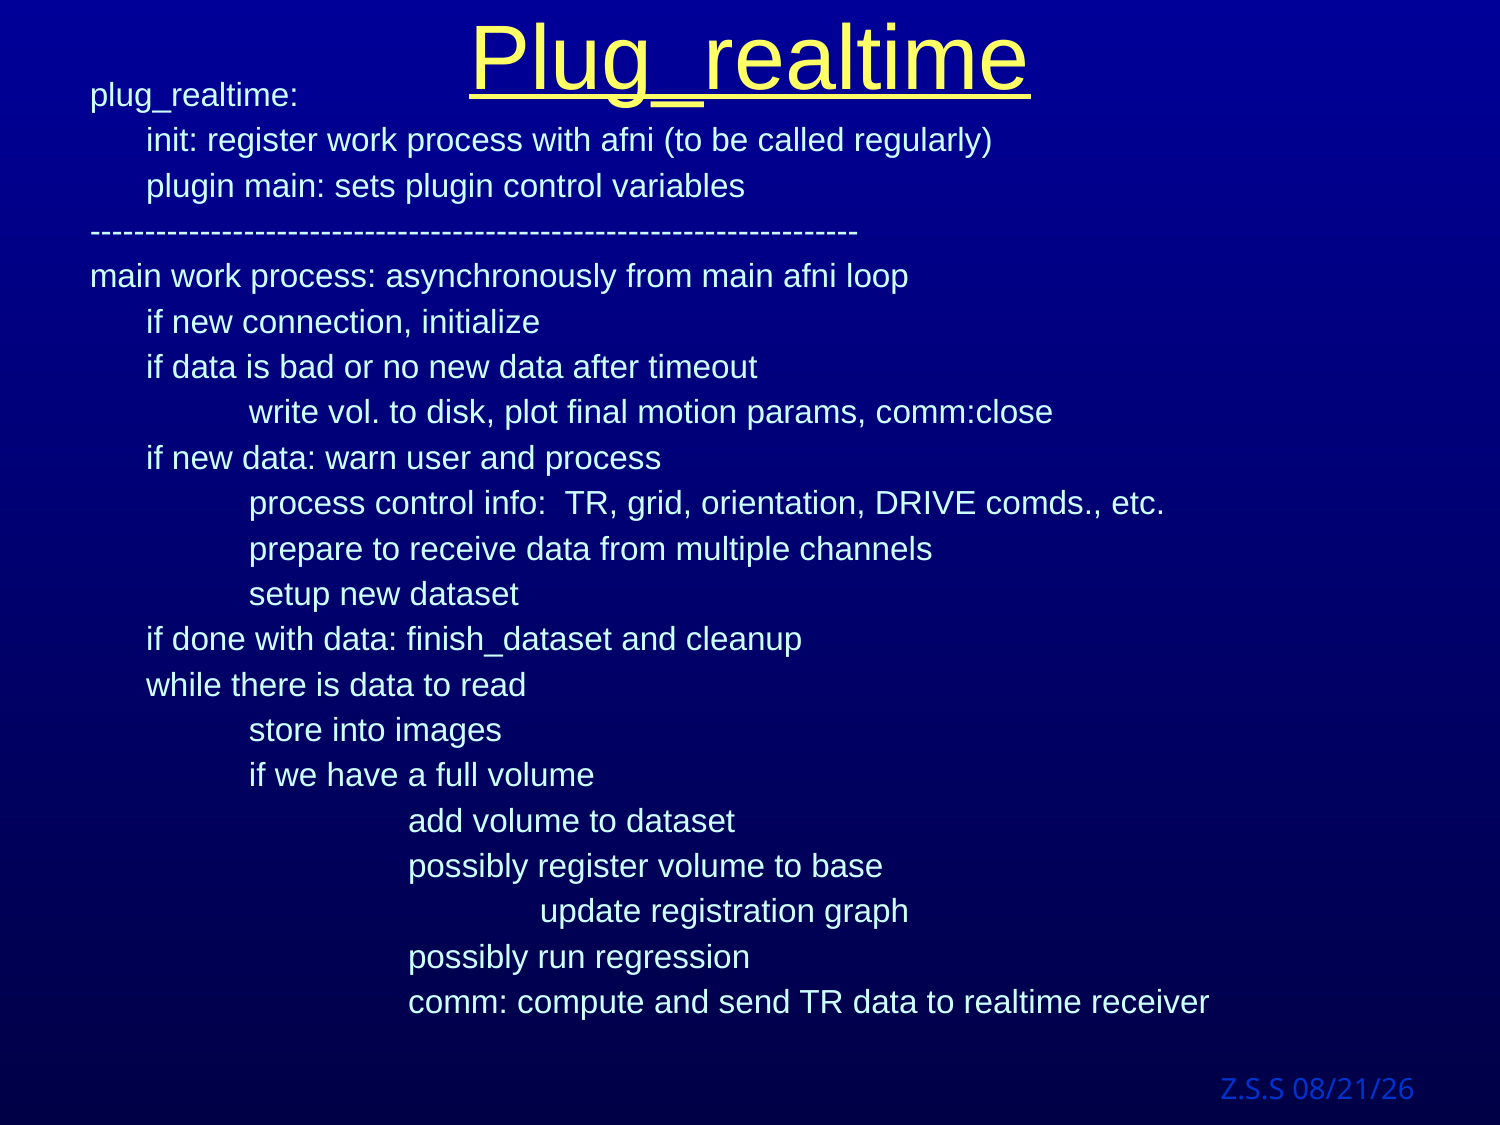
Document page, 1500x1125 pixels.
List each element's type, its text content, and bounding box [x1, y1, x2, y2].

title Plug_realtime [75, 0, 1426, 68]
list plug_realtime: init: register work process with afni (to be called regularly) plugin main: sets plugin control variables ---------------------------------------------------------------------- main work process: asynchronously from main afni loop if new connection, initialize if data is bad or no new data after timeout write vol. to disk, plot final motion params, comm:close if new data: warn user and process process control info: TR, grid, orientation, DRIVE comds., etc. prepare to receive data from multiple channels setup new dataset if done with data: finish_dataset and cleanup while there is data to read store into images if we have a full volume add volume to dataset possibly register volume to base update registration graph possibly run regression comm: compute and send TR data to realtime receiver [75, 68, 1426, 1125]
